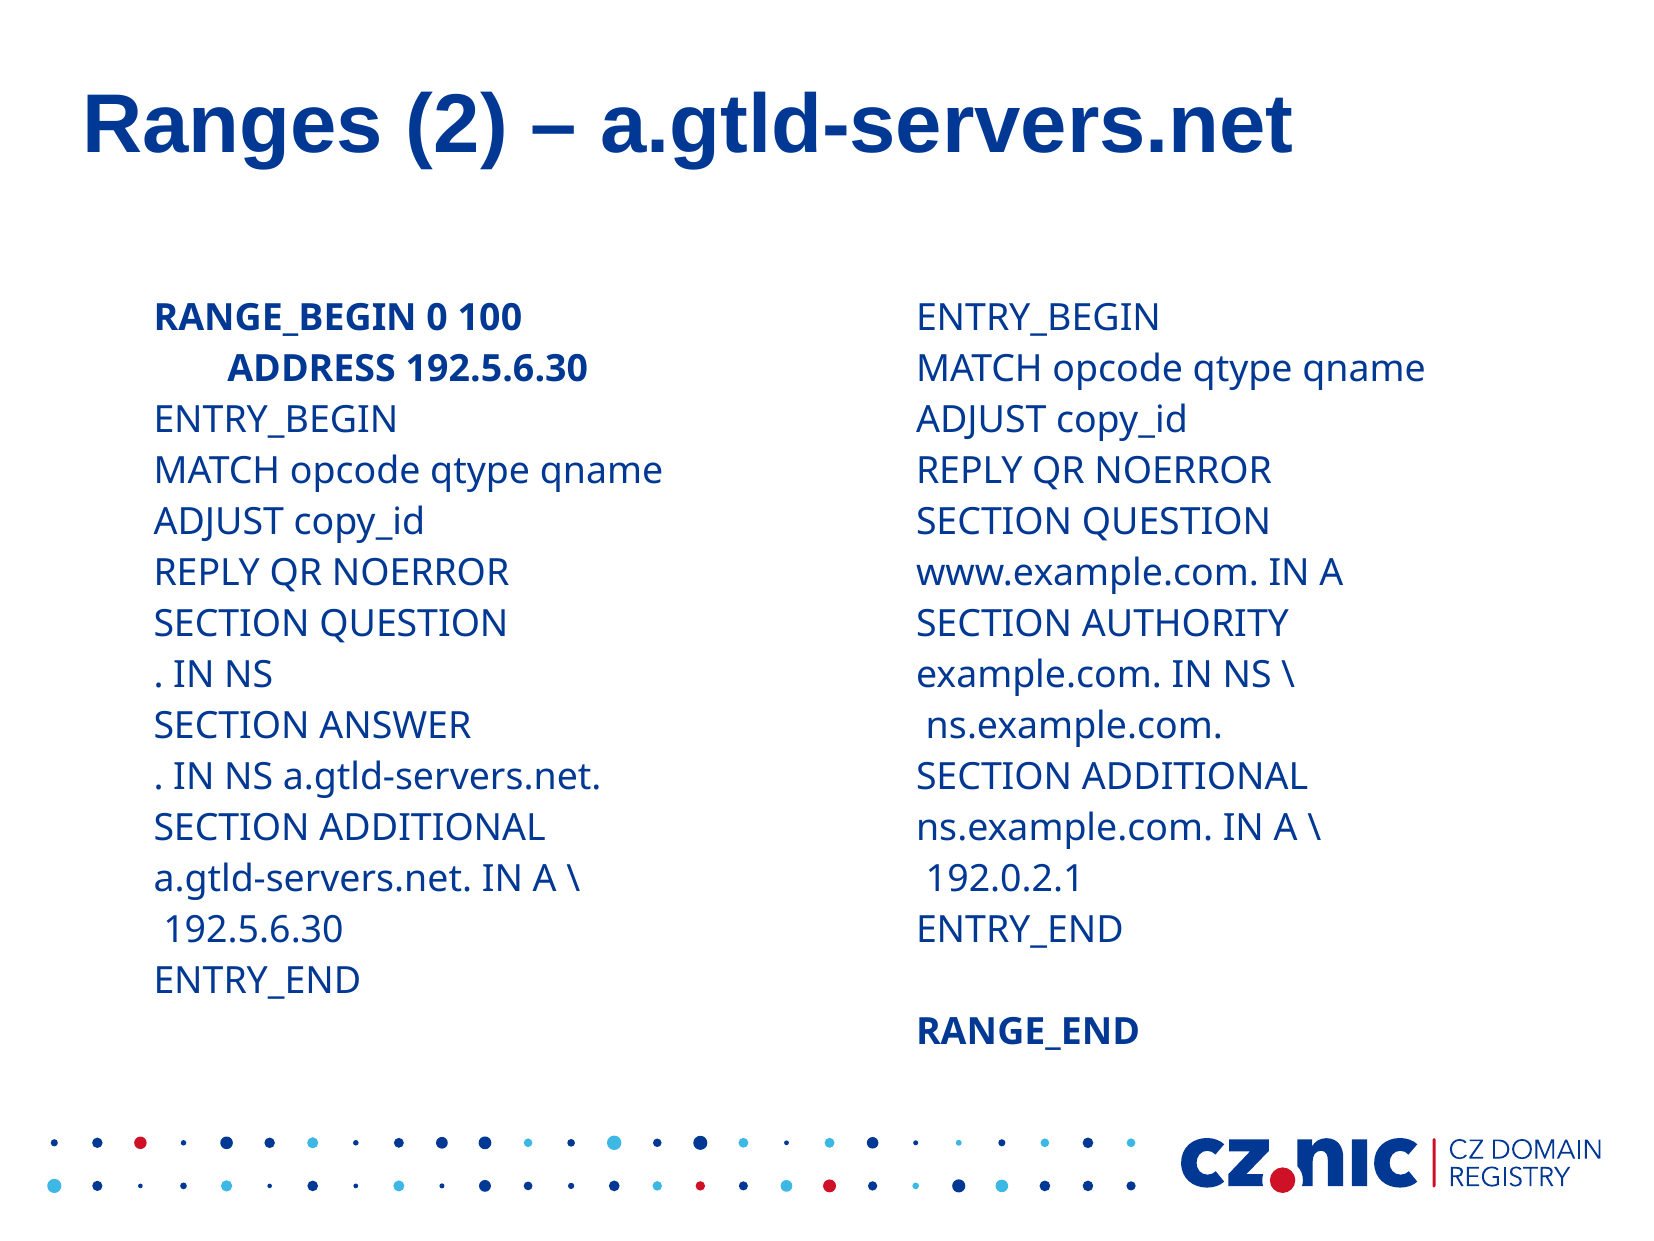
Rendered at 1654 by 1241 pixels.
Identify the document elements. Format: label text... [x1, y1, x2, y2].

list ENTRY_BEGIN MATCH opcode qtype qname ADJUST copy_id REPLY QR NOERROR SECTION QUESTION www.example.com. IN A SECTION AUTHORITY example.com. IN NS \ ns.example.com. SECTION ADDITIONAL ns.example.com. IN A \ 192.0.2.1 ENTRY_END RANGE_END [845, 290, 1572, 1010]
title Ranges (2) – a.gtld-servers.net [82, 70, 1571, 178]
list RANGE_BEGIN 0 100 ADDRESS 192.5.6.30 ENTRY_BEGIN MATCH opcode qtype qname ADJUST copy_id REPLY QR NOERROR SECTION QUESTION . IN NS SECTION ANSWER . IN NS a.gtld-servers.net. SECTION ADDITIONAL a.gtld-servers.net. IN A \ 192.5.6.30 ENTRY_END [82, 290, 809, 1010]
